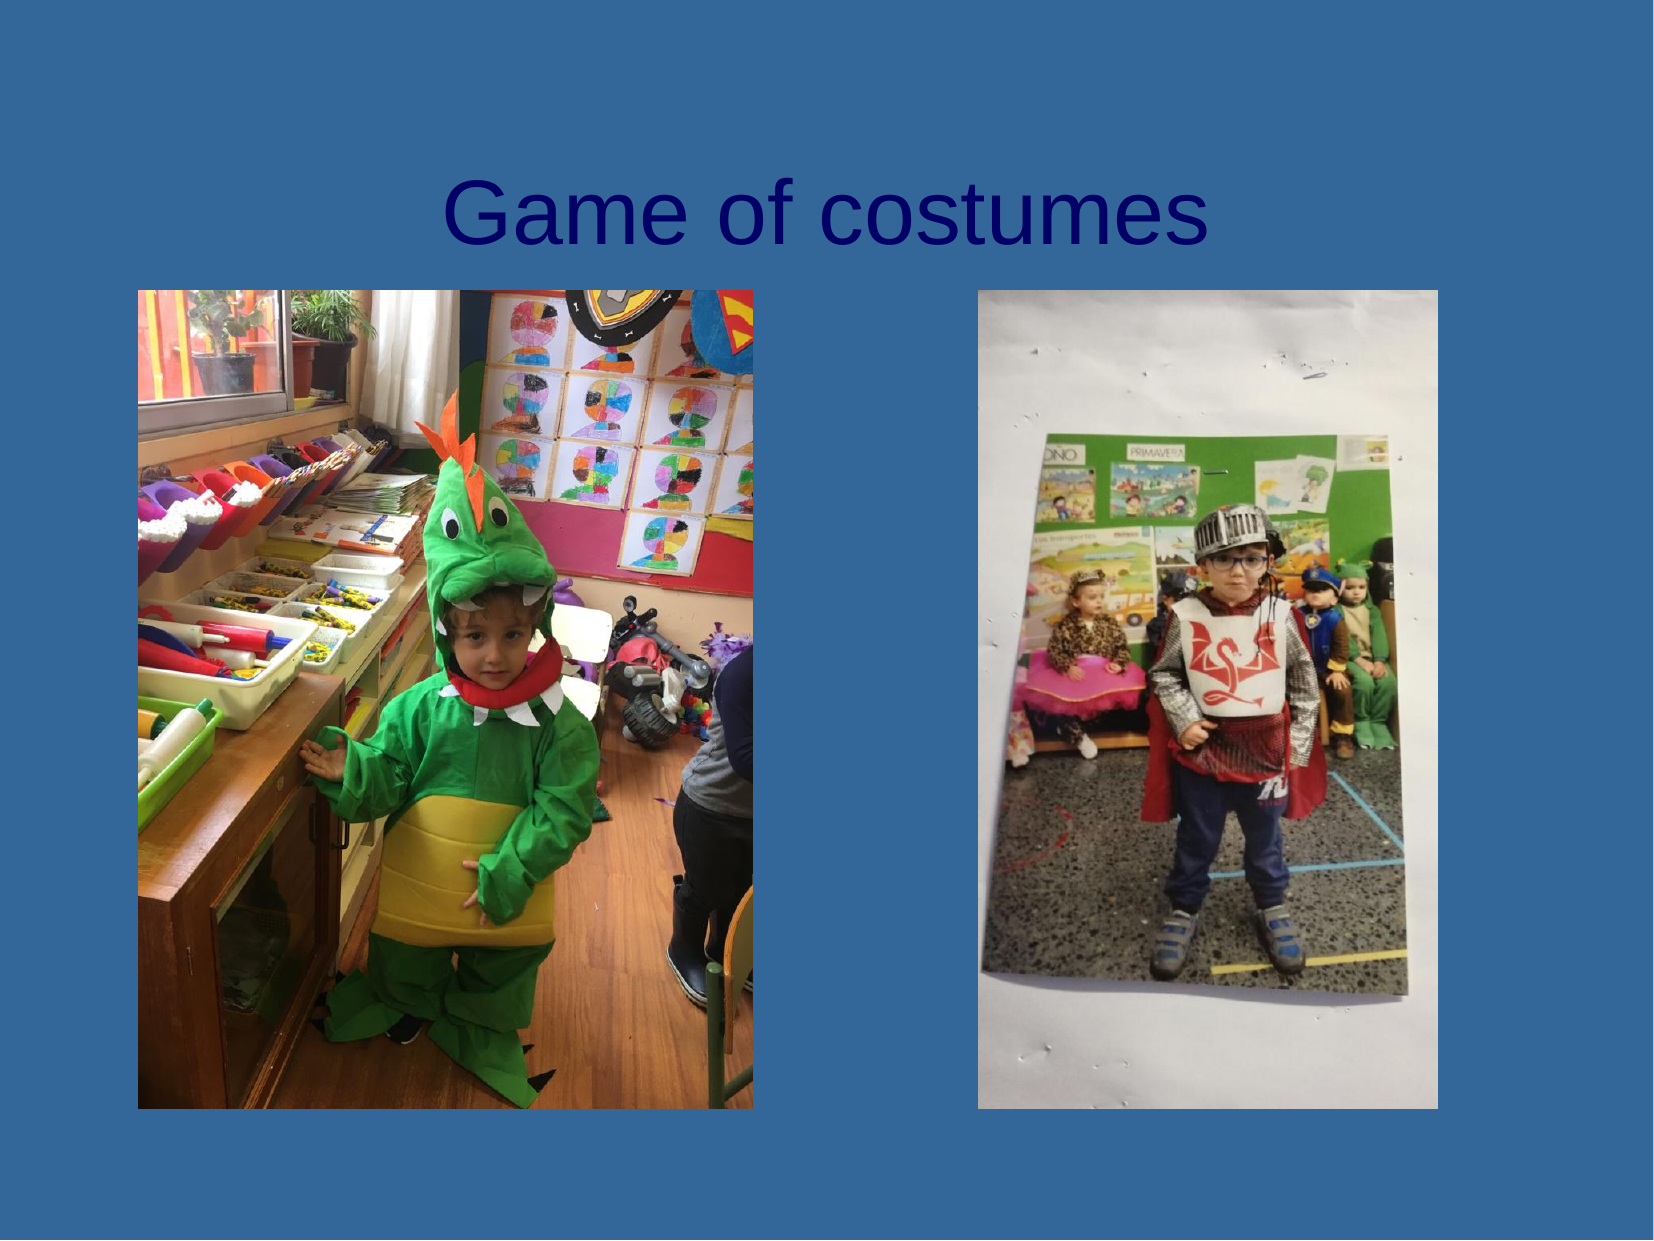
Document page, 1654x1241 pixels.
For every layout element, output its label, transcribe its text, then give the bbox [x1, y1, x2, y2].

picture [138, 290, 753, 1109]
picture [978, 290, 1438, 1109]
title Game of costumes [82, 42, 1571, 263]
